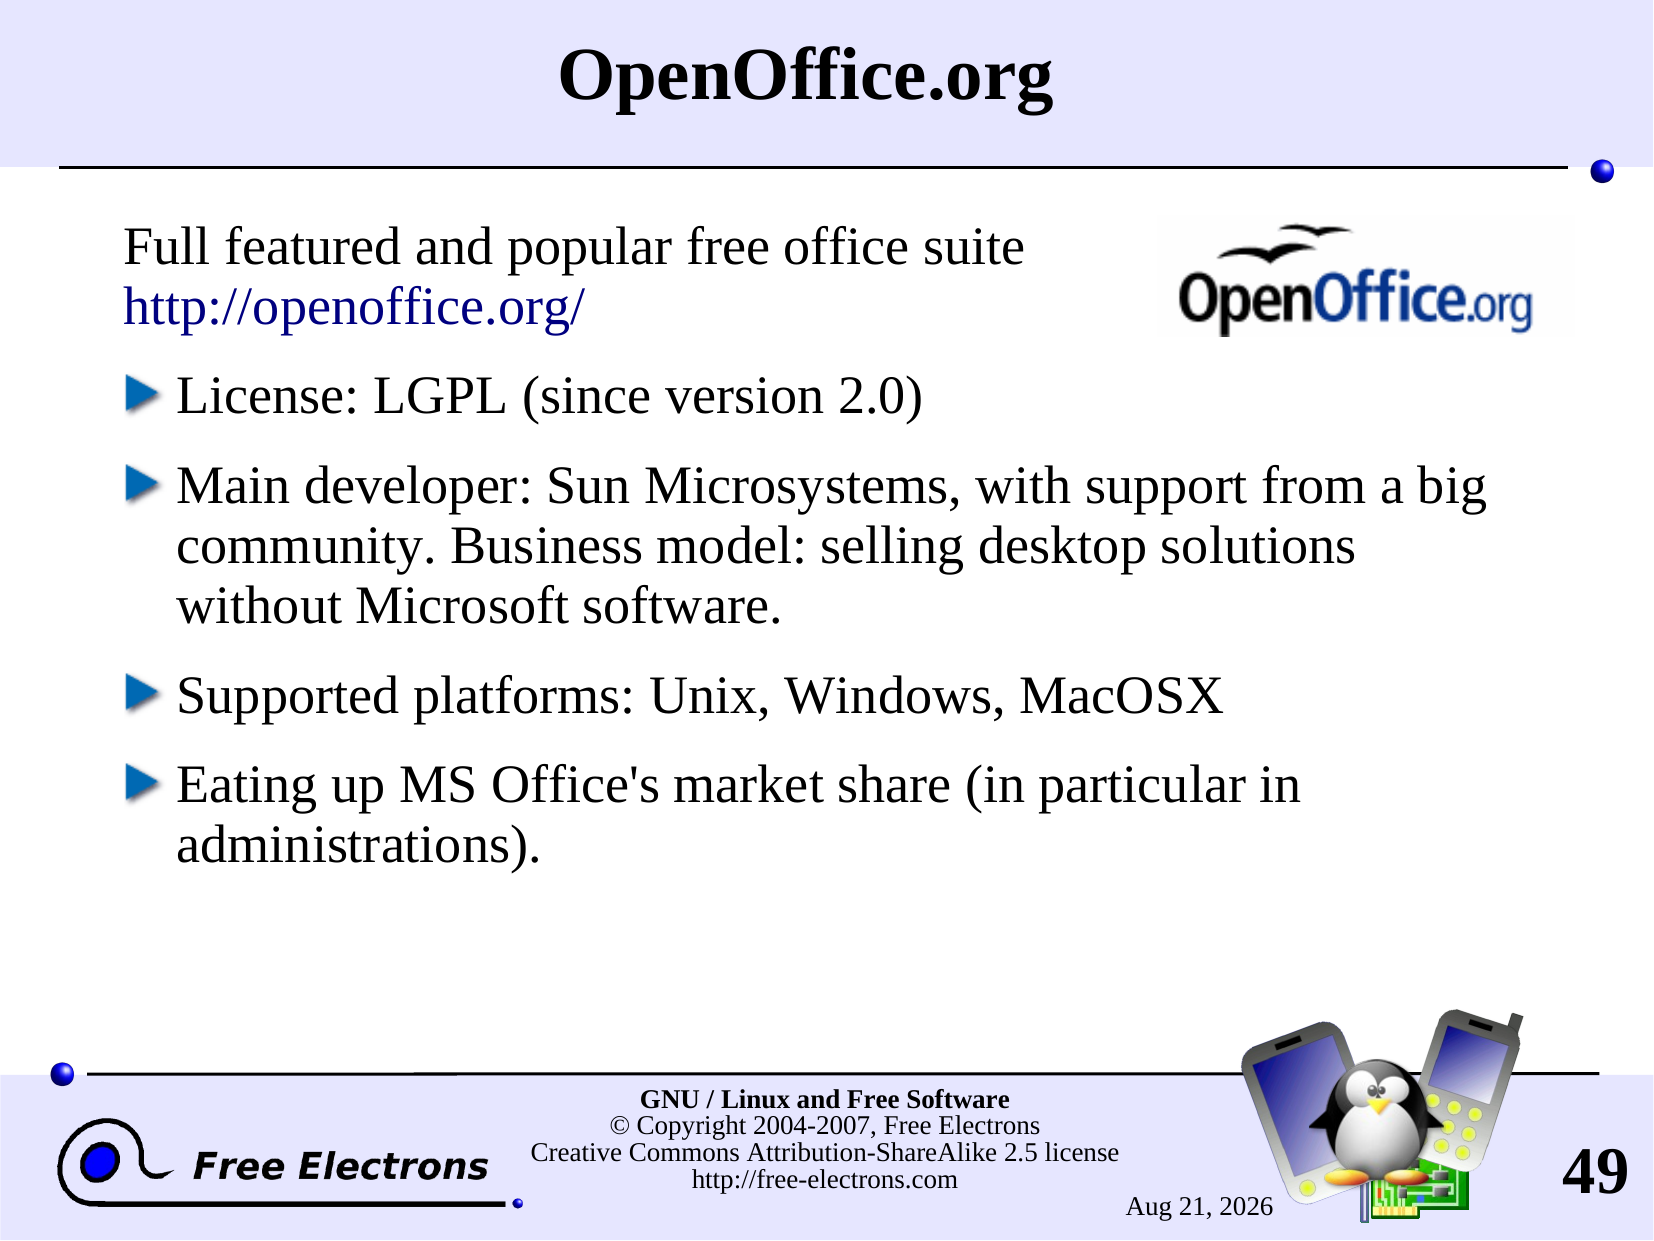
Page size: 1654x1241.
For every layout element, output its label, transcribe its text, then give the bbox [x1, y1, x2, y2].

list Full featured and popular free office suite http://openoffice.org/ License: LGPL (since version 2.0) Main developer: Sun Microsystems, with support from a big community. Business model: selling desktop solutions without Microsoft software. Supported platforms: Unix, Windows, MacOSX Eating up MS Office's market share (in particular in administrations). [105, 216, 1518, 1066]
picture [1231, 1007, 1538, 1241]
title OpenOffice.org [60, 25, 1551, 124]
picture [1157, 215, 1575, 337]
picture [50, 1107, 527, 1216]
